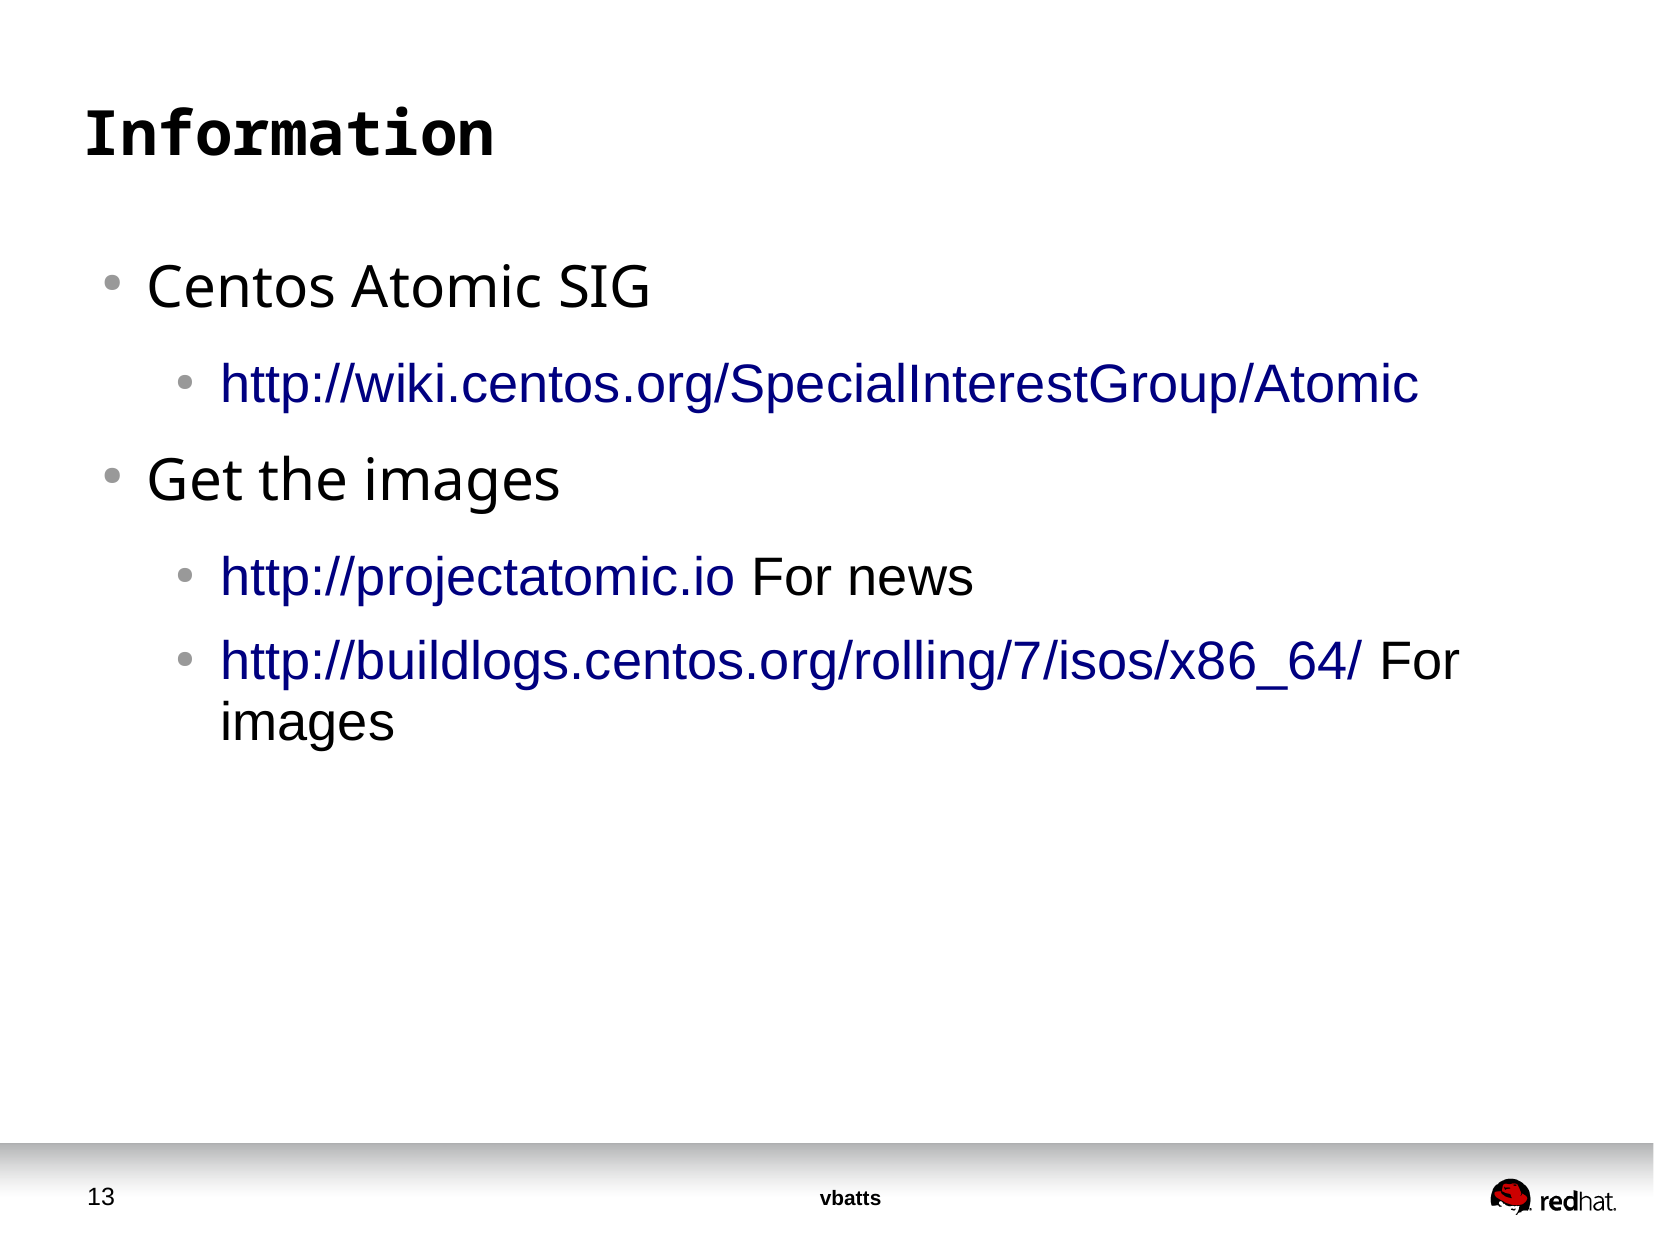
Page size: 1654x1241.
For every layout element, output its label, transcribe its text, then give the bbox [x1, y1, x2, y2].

title Information [82, 37, 1571, 226]
picture [0, 1143, 1654, 1241]
list Centos Atomic SIG http://wiki.centos.org/SpecialInterestGroup/Atomic Get the images http://projectatomic.io For news http://buildlogs.centos.org/rolling/7/isos/x86_64/ For images [86, 244, 1576, 1039]
